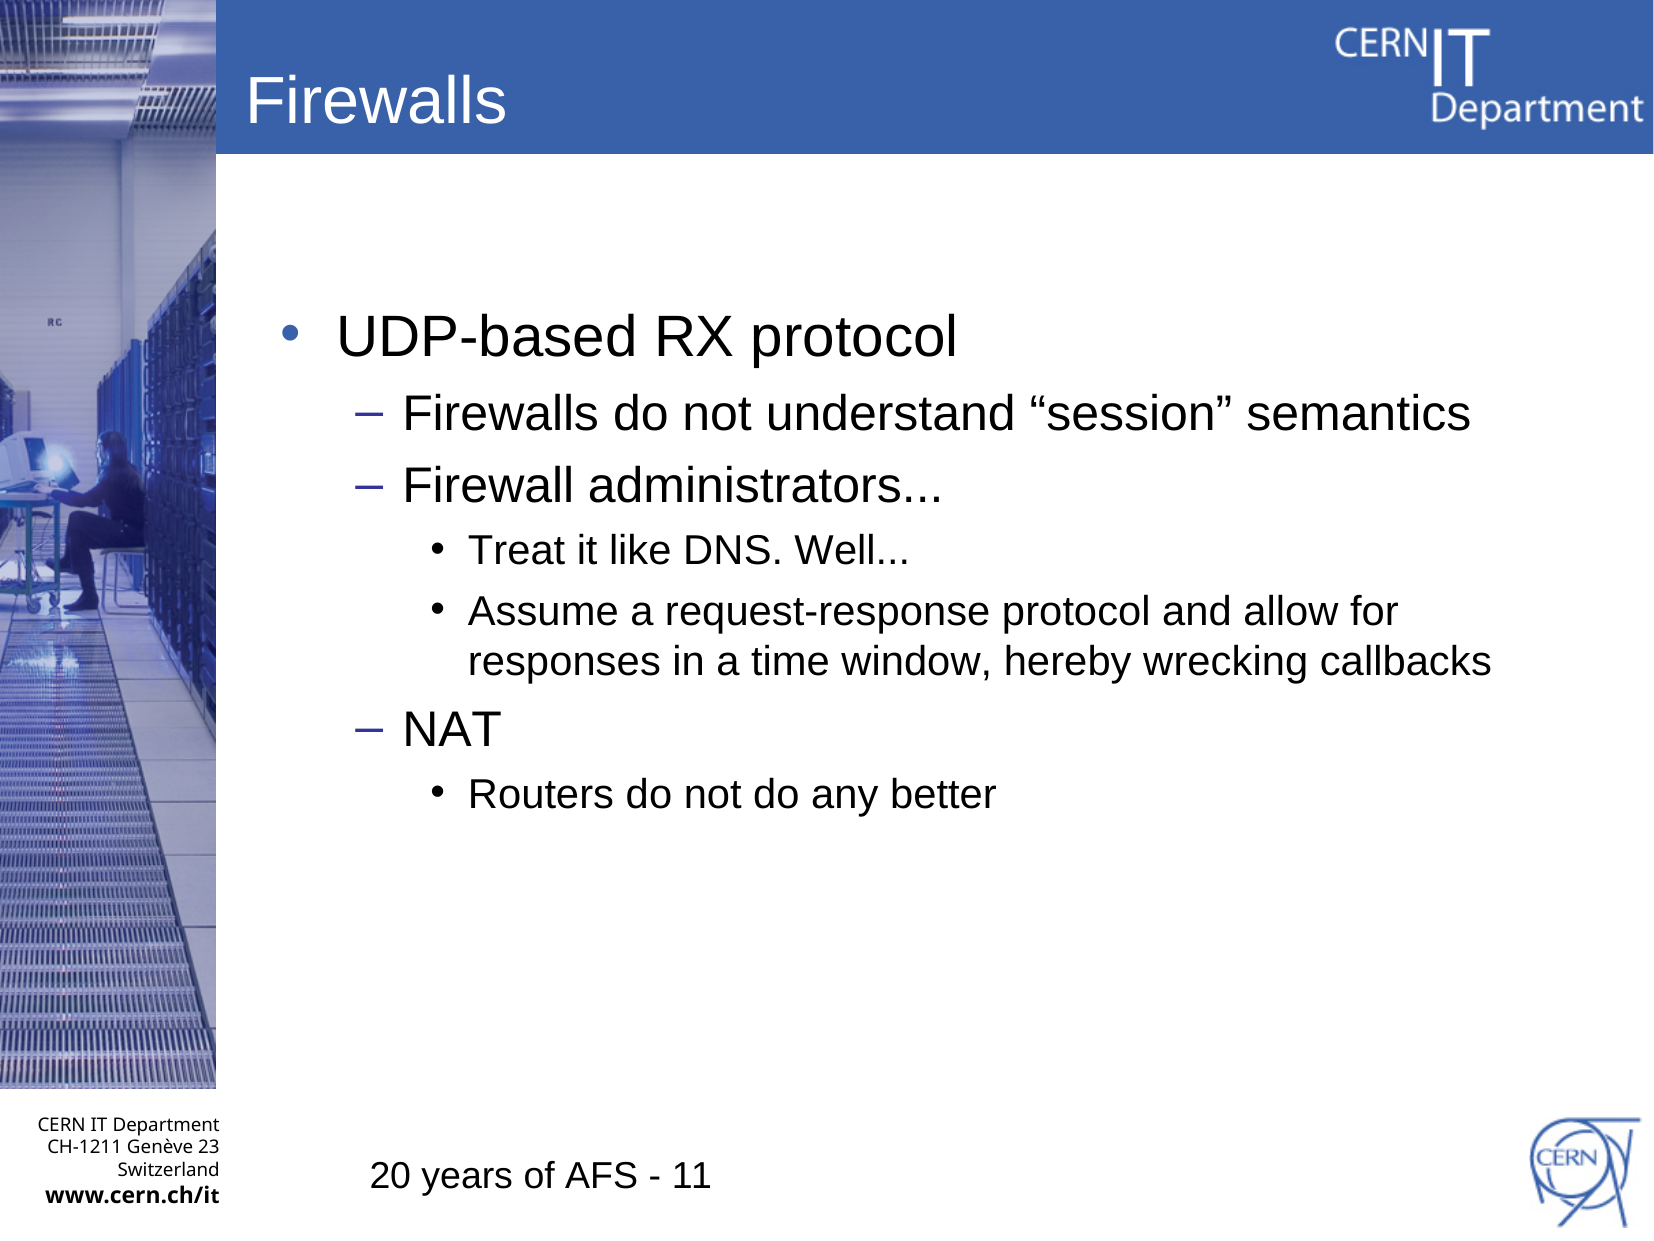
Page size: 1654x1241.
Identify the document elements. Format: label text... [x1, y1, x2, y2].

list UDP-based RX protocol Firewalls do not understand “session” semantics Firewall administrators... Treat it like DNS. Well... Assume a request-response protocol and allow for responses in a time window, hereby wrecking callbacks NAT Routers do not do any better [265, 290, 1571, 1110]
title Firewalls [230, 29, 1241, 165]
picture [216, 0, 1654, 154]
picture [1529, 1116, 1642, 1228]
